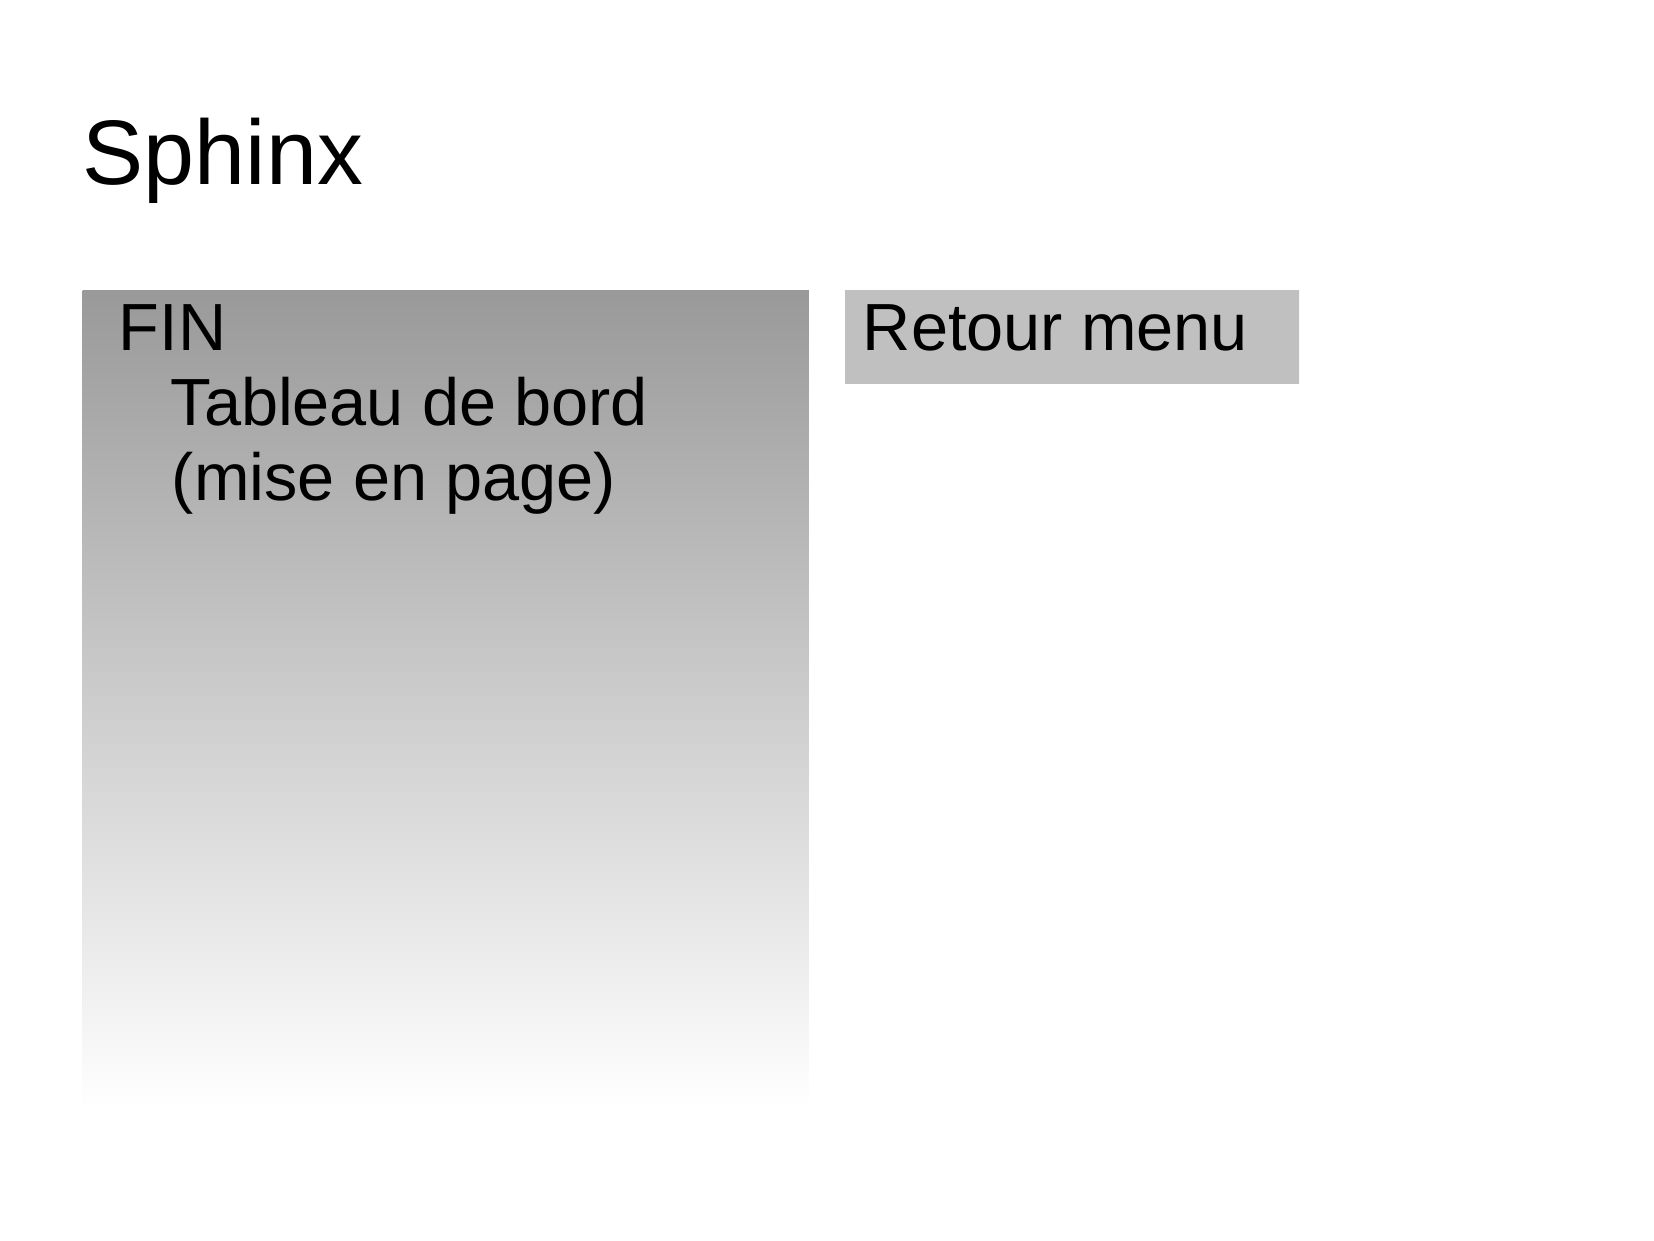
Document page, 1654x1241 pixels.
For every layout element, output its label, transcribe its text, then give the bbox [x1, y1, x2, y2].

title Sphinx [82, 49, 1571, 257]
list FIN Tableau de bord (mise en page) [82, 290, 809, 1109]
list Retour menu [845, 290, 1300, 384]
